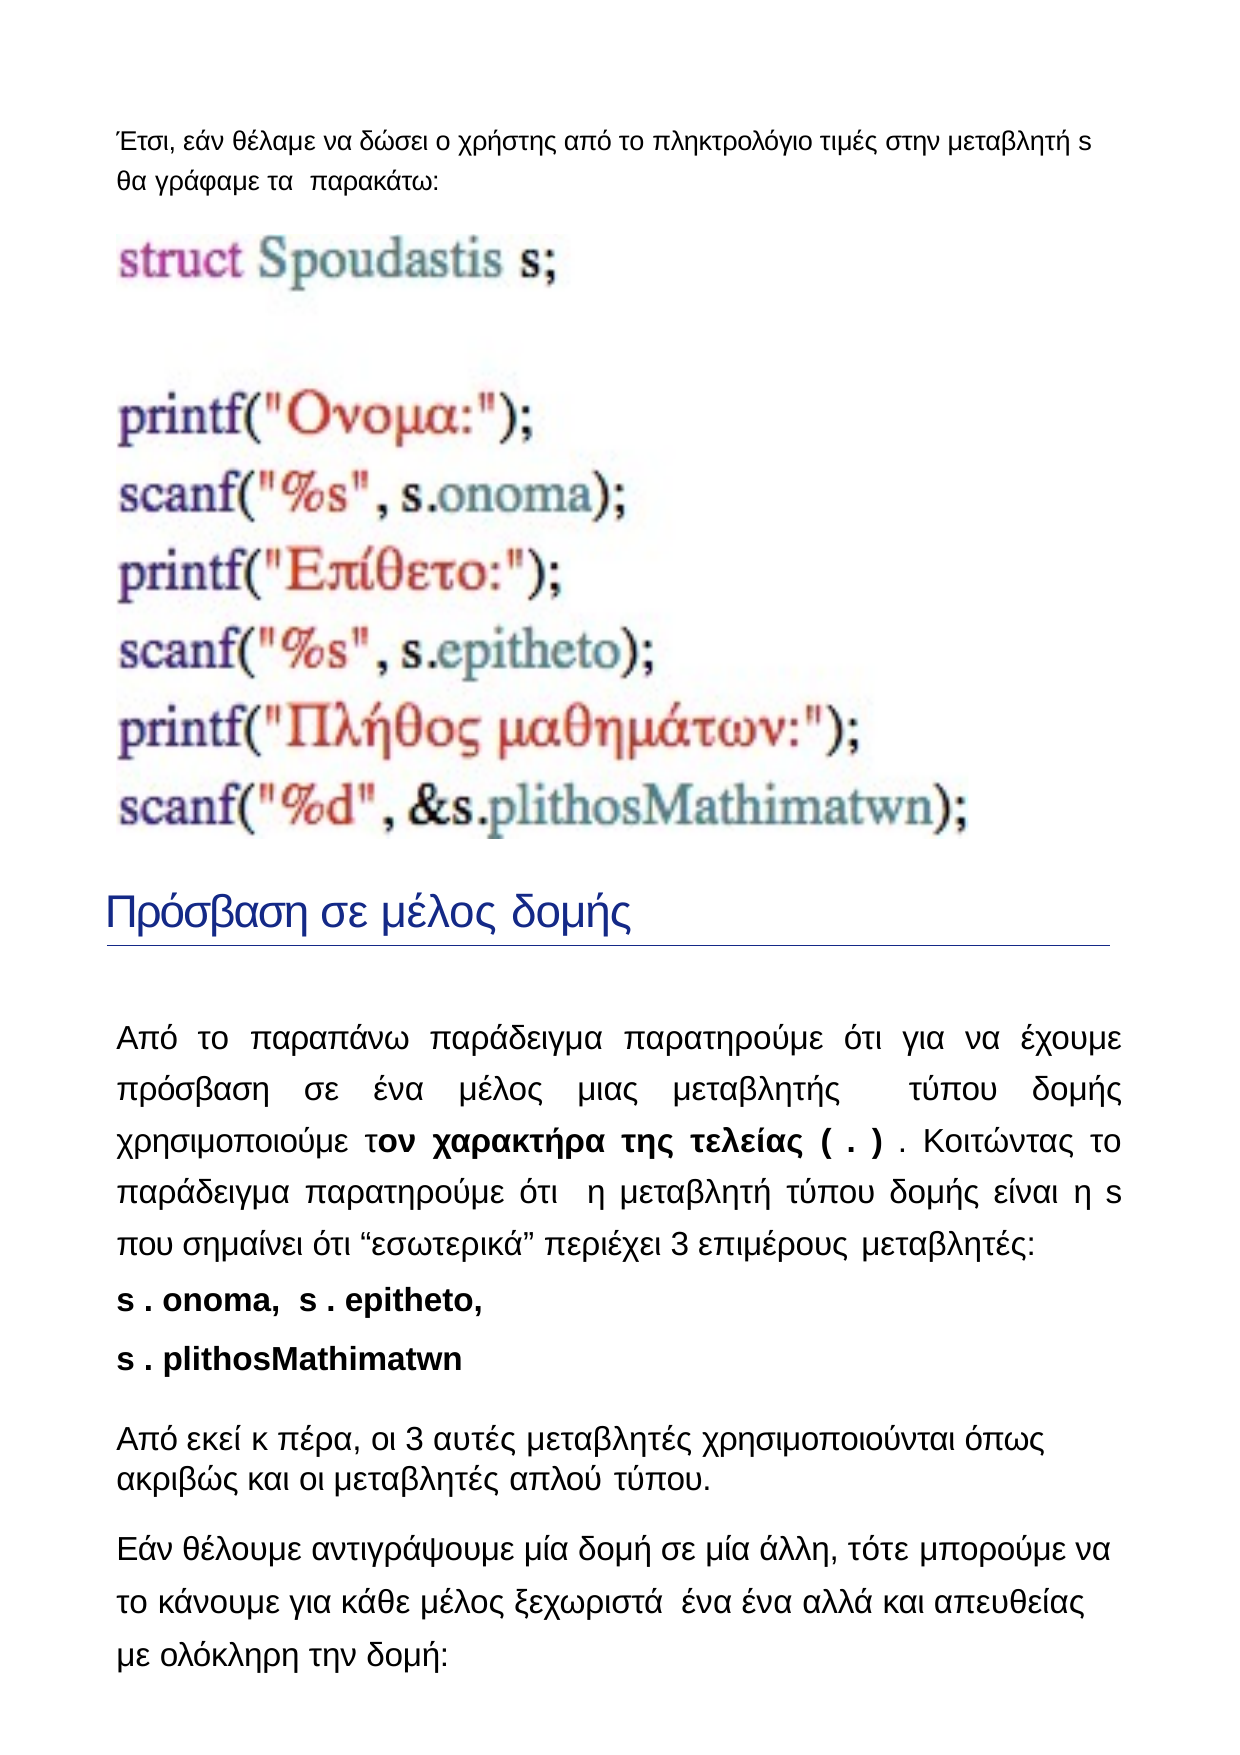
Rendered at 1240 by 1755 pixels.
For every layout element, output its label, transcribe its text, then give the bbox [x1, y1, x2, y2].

text_box Έτσι, εάν θέλαμε να δώσει ο χρήστης από το πληκτρολόγιο τιμές στην μεταβλητή s θα γράφαμε τα παρακάτω: [114, 112, 1122, 196]
text_box Από το παραπάνω παράδειγμα παρατηρούμε ότι για να έχουμε πρόσβαση σε ένα μέλος μιας μεταβλητής τύπου δομής χρησιμοποιούμε τον χαρακτήρα της τελείας ( . ) . Κοιτώντας το παράδειγμα παρατηρούμε ότι η μεταβλητή τύπου δομής είναι η s που σημαίνει ότι “εσωτερικά” περιέχει 3 επιμέρους μεταβλητές: s . onoma, s . epitheto, s . plithosMathimatwn Από εκεί κ πέρα, οι 3 αυτές μεταβλητές χρησιμοποιούνται όπως ακριβώς και οι μεταβλητές απλού τύπου. Εάν θέλουμε αντιγράψουμε μία δομή σε μία άλλη, τότε μπορούμε να το κάνουμε για κάθε μέλος ξεχωριστά ένα ένα αλλά και απευθείας με ολόκληρη την δομή: [114, 1003, 1122, 1674]
text_box [116, 234, 969, 839]
text_box Πρόσβαση σε μέλος δομής [102, 879, 874, 937]
